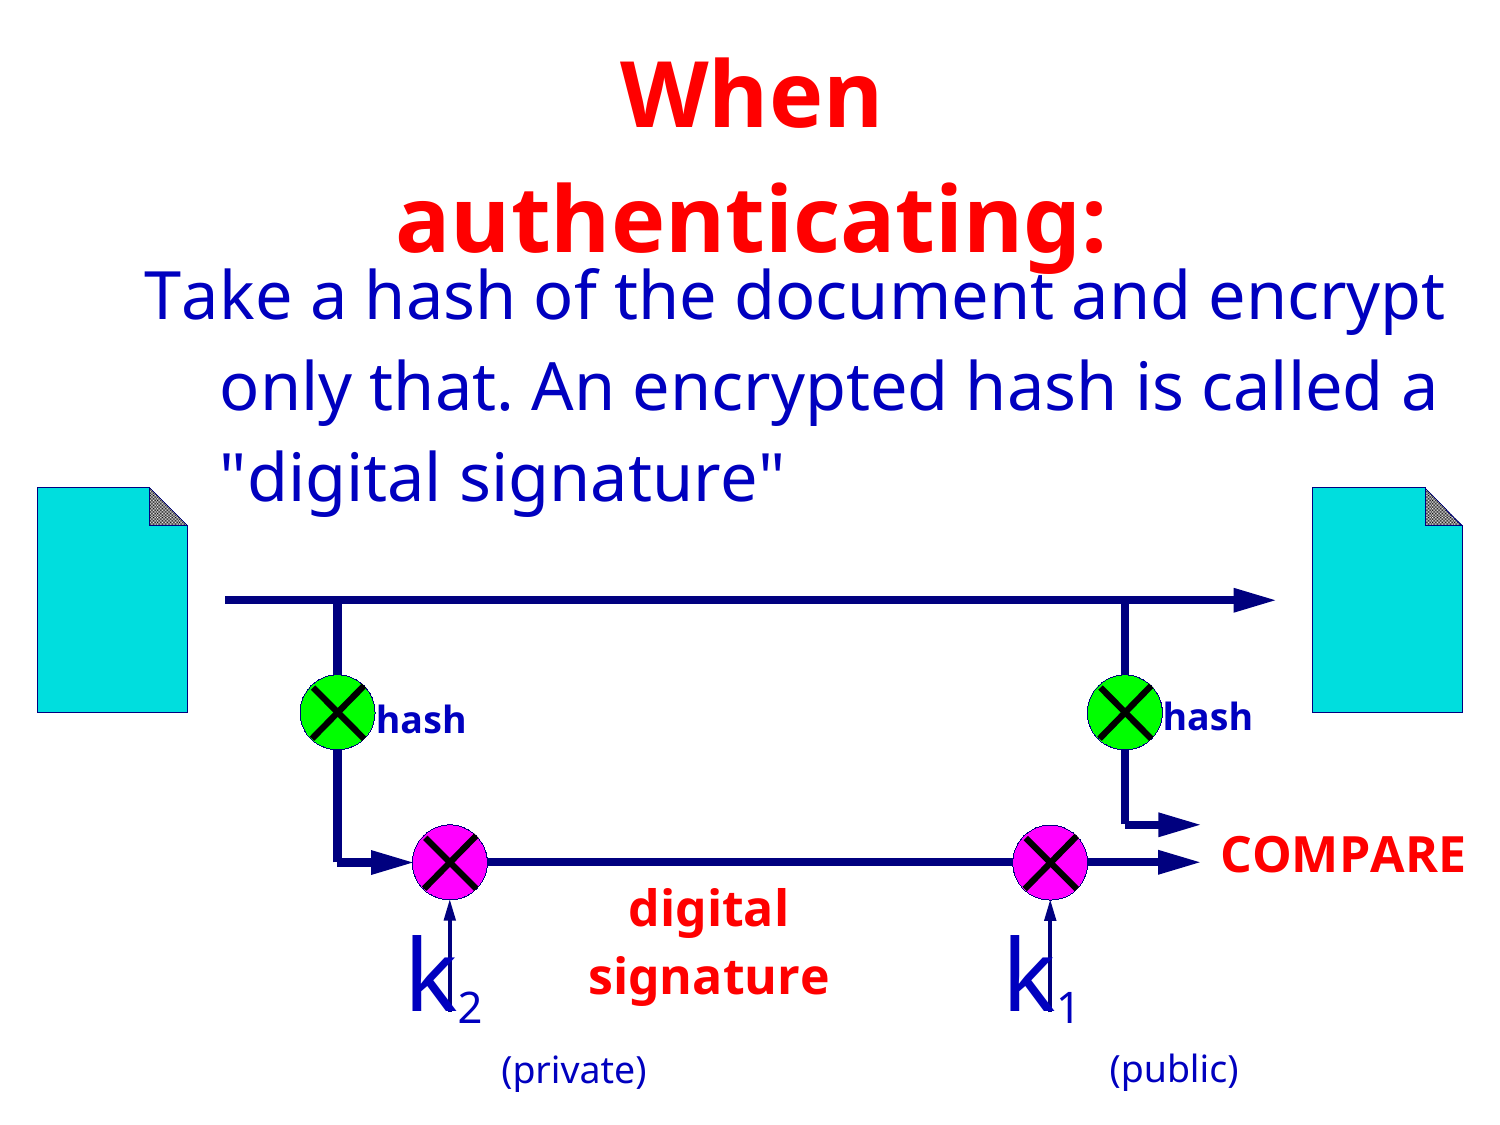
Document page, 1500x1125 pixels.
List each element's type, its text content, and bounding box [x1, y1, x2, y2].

list Take a hash of the document and encrypt only that. An encrypted hash is called a "digital signature" [145, 248, 1486, 491]
text_box [343, 689, 375, 736]
text_box [1087, 674, 1149, 750]
title When authenticating: [281, 29, 1223, 142]
text_box [1012, 825, 1074, 892]
text_box digital signature [588, 872, 830, 1010]
text_box hash [1162, 690, 1254, 742]
text_box [300, 674, 362, 750]
text_box [1056, 839, 1088, 886]
text_box [1312, 487, 1463, 713]
text_box [37, 487, 188, 713]
text_box COMPARE [1220, 819, 1467, 888]
text_box hash [375, 693, 467, 745]
text_box [1027, 868, 1074, 901]
text_box [1131, 688, 1162, 736]
text_box [412, 824, 474, 900]
text_box k1 [1002, 904, 1082, 1042]
text_box (public) [1109, 1042, 1239, 1094]
text_box k2 [404, 904, 483, 1042]
text_box (private) [501, 1043, 647, 1095]
text_box [455, 838, 488, 886]
